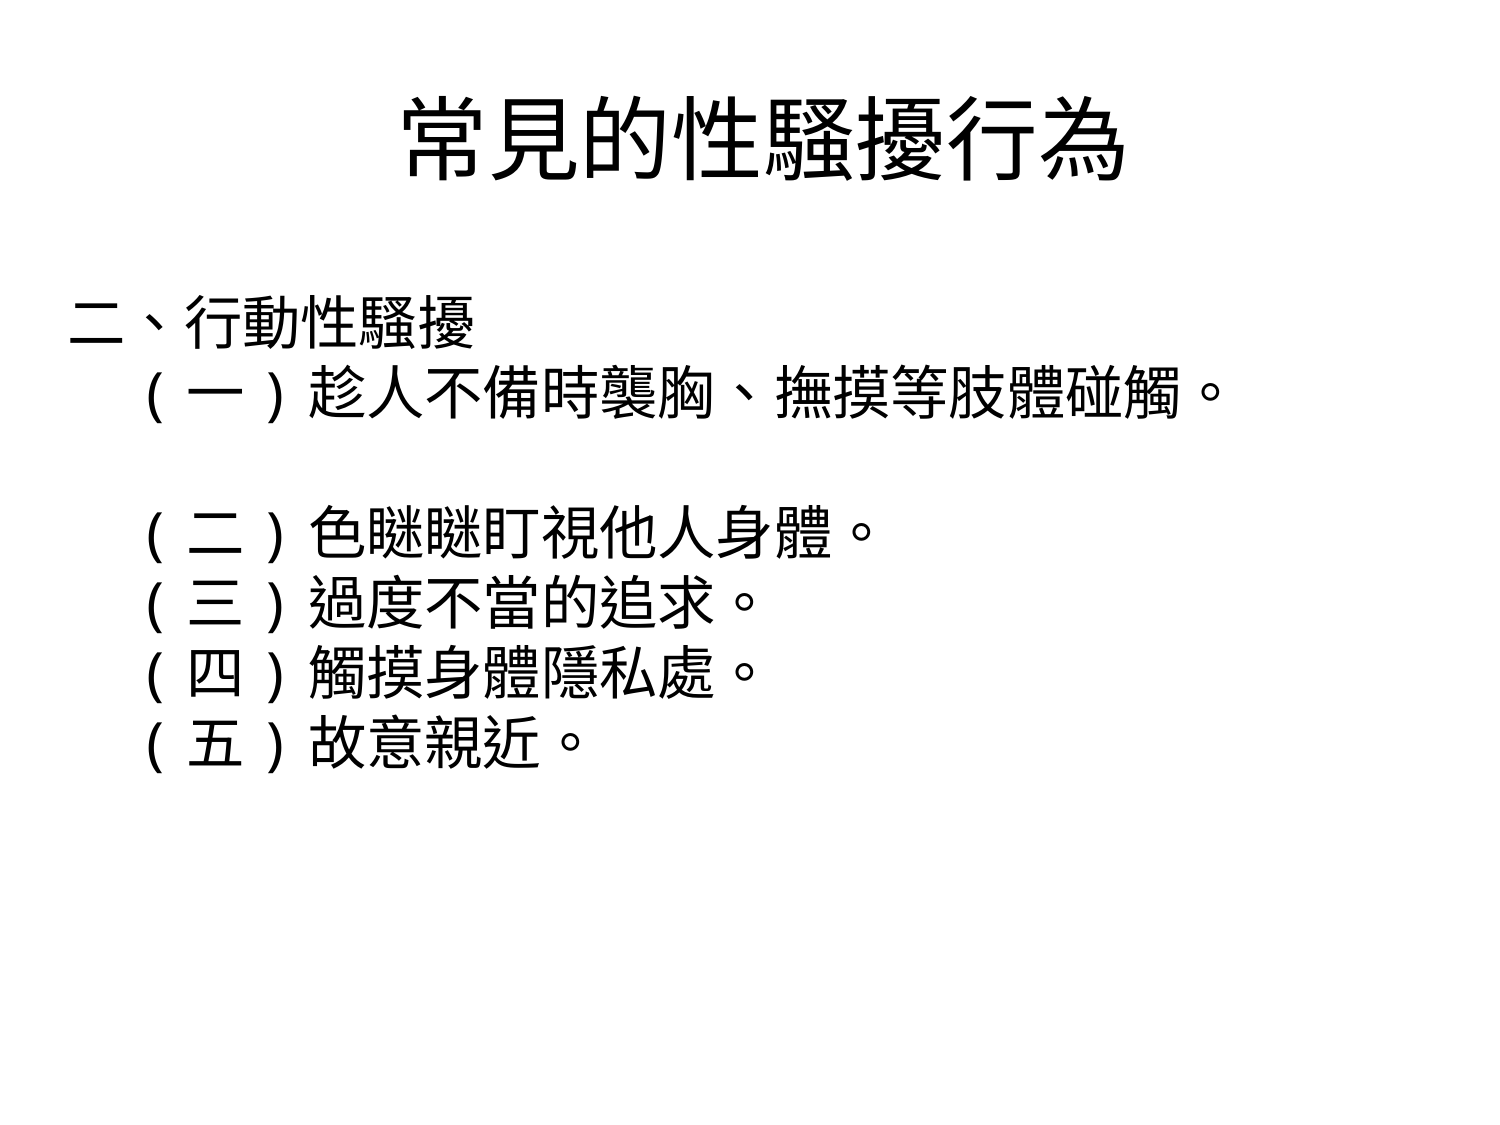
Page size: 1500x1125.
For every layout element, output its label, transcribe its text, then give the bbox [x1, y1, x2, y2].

text_box 二、行動性騷擾 (一)趁人不備時襲胸、撫摸等肢體碰觸。 (二)色瞇瞇盯視他人身體。 (三)過度不當的追求。 (四)觸摸身體隱私處。 (五)故意親近。 [53, 278, 1258, 854]
title 常見的性騷擾行為 [88, 42, 1439, 231]
